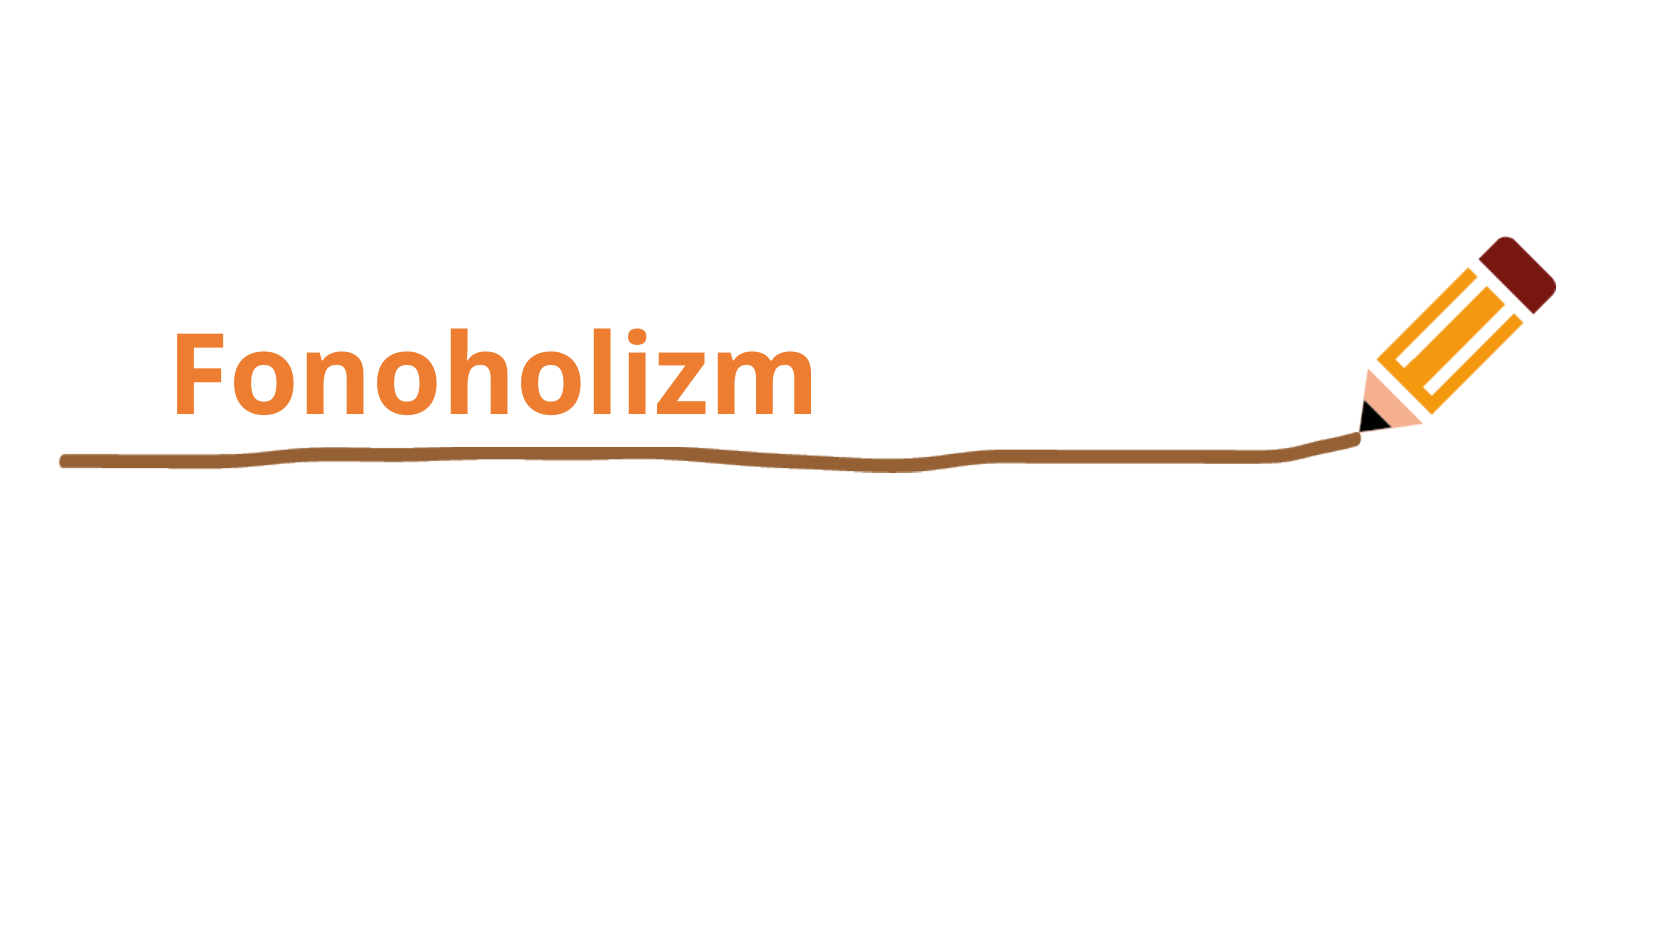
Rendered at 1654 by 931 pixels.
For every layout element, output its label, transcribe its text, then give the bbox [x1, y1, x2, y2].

picture [59, 236, 1556, 473]
title Fonoholizm [0, 300, 1418, 438]
